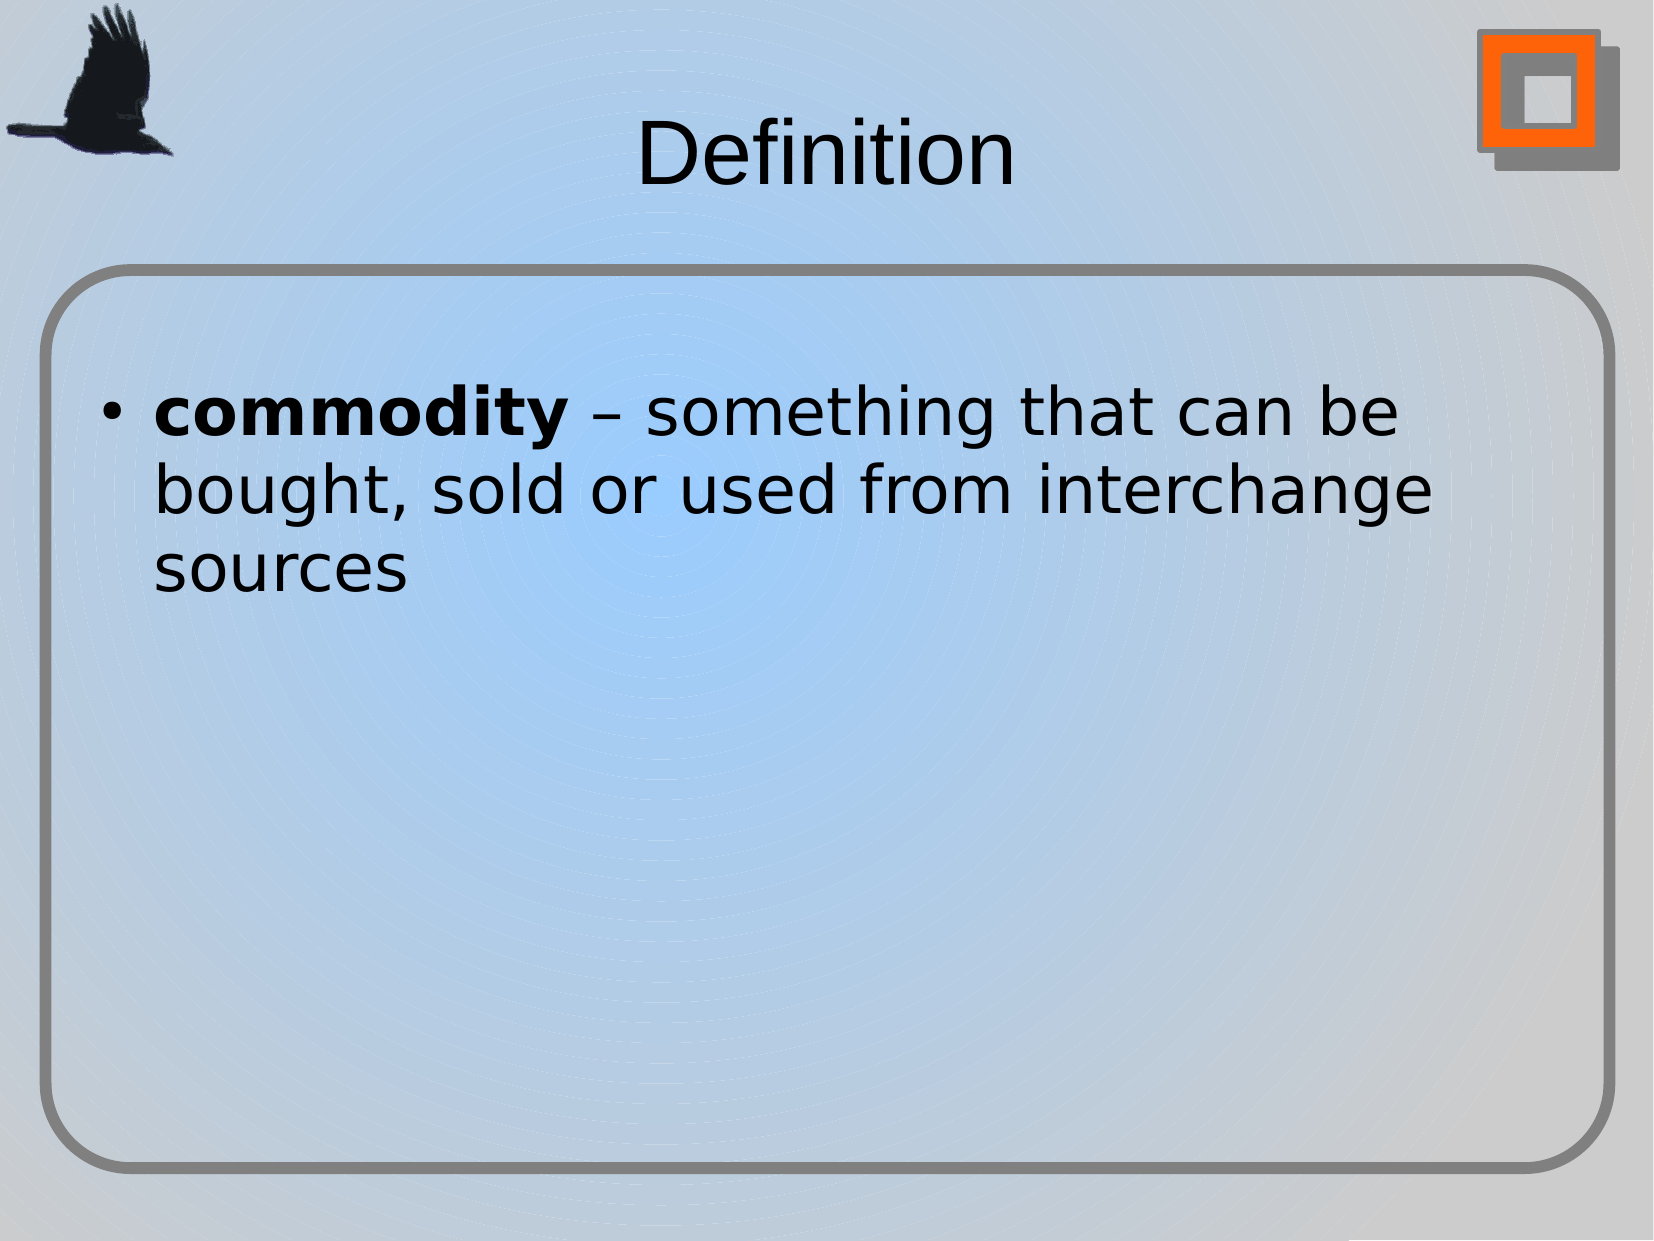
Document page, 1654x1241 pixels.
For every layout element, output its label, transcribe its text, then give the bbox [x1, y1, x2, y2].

title Definition [82, 49, 1571, 257]
picture [0, 0, 178, 160]
list commodity – something that can be bought, sold or used from interchange sources [82, 290, 1571, 1094]
